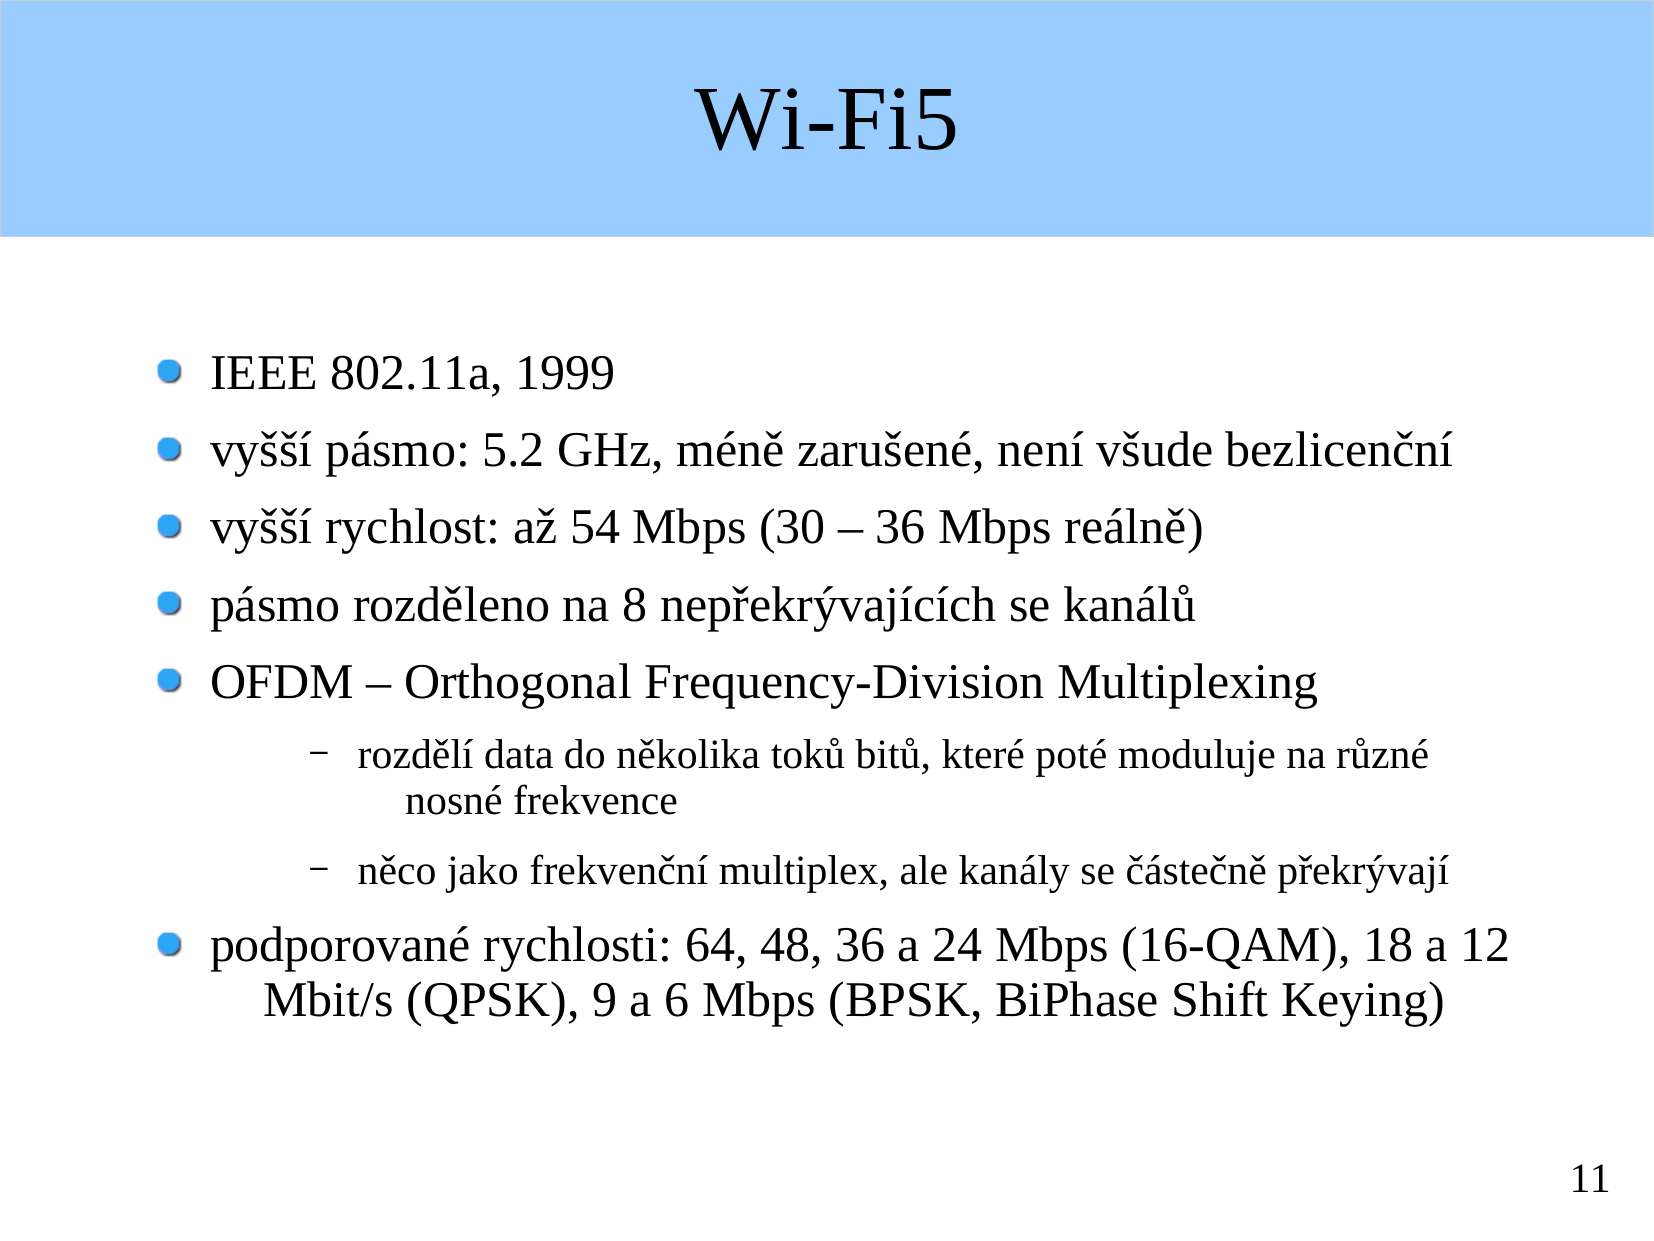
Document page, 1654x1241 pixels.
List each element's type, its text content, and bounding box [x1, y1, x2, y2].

list IEEE 802.11a, 1999 vyšší pásmo: 5.2 GHz, méně zarušené, není všude bezlicenční vyšší rychlost: až 54 Mbps (30 – 36 Mbps reálně) pásmo rozděleno na 8 nepřekrývajících se kanálů OFDM – Orthogonal Frequency-Division Multiplexing rozdělí data do několika toků bitů, které poté moduluje na různé nosné frekvence něco jako frekvenční multiplex, ale kanály se částečně překrývají podporované rychlosti: 64, 48, 36 a 24 Mbps (16-QAM), 18 a 12 Mbit/s (QPSK), 9 a 6 Mbps (BPSK, BiPhase Shift Keying) [121, 344, 1534, 1166]
title Wi-Fi5 [0, 0, 1654, 237]
